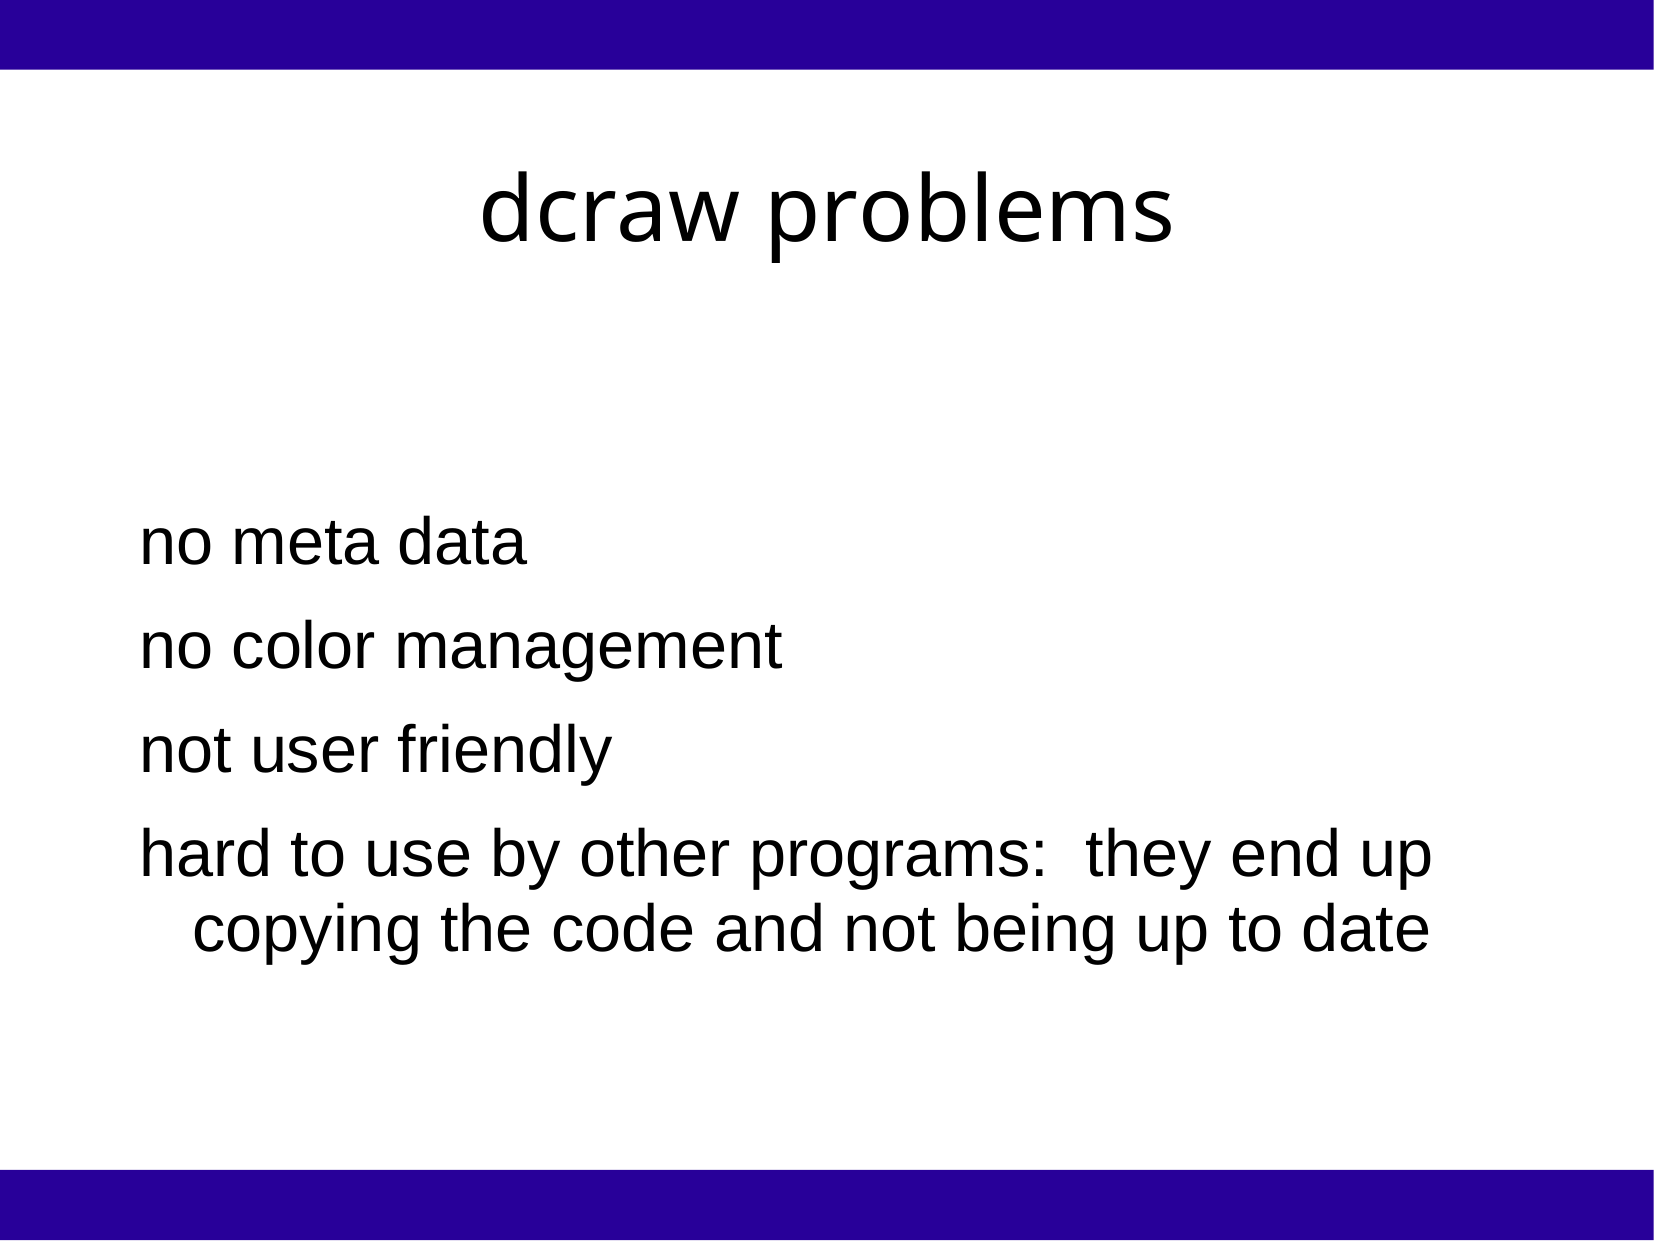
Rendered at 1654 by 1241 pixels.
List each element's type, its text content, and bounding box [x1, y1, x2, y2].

title dcraw problems [121, 102, 1534, 311]
list no meta data no color management not user friendly hard to use by other programs: they end up copying the code and not being up to date [121, 503, 1534, 1127]
